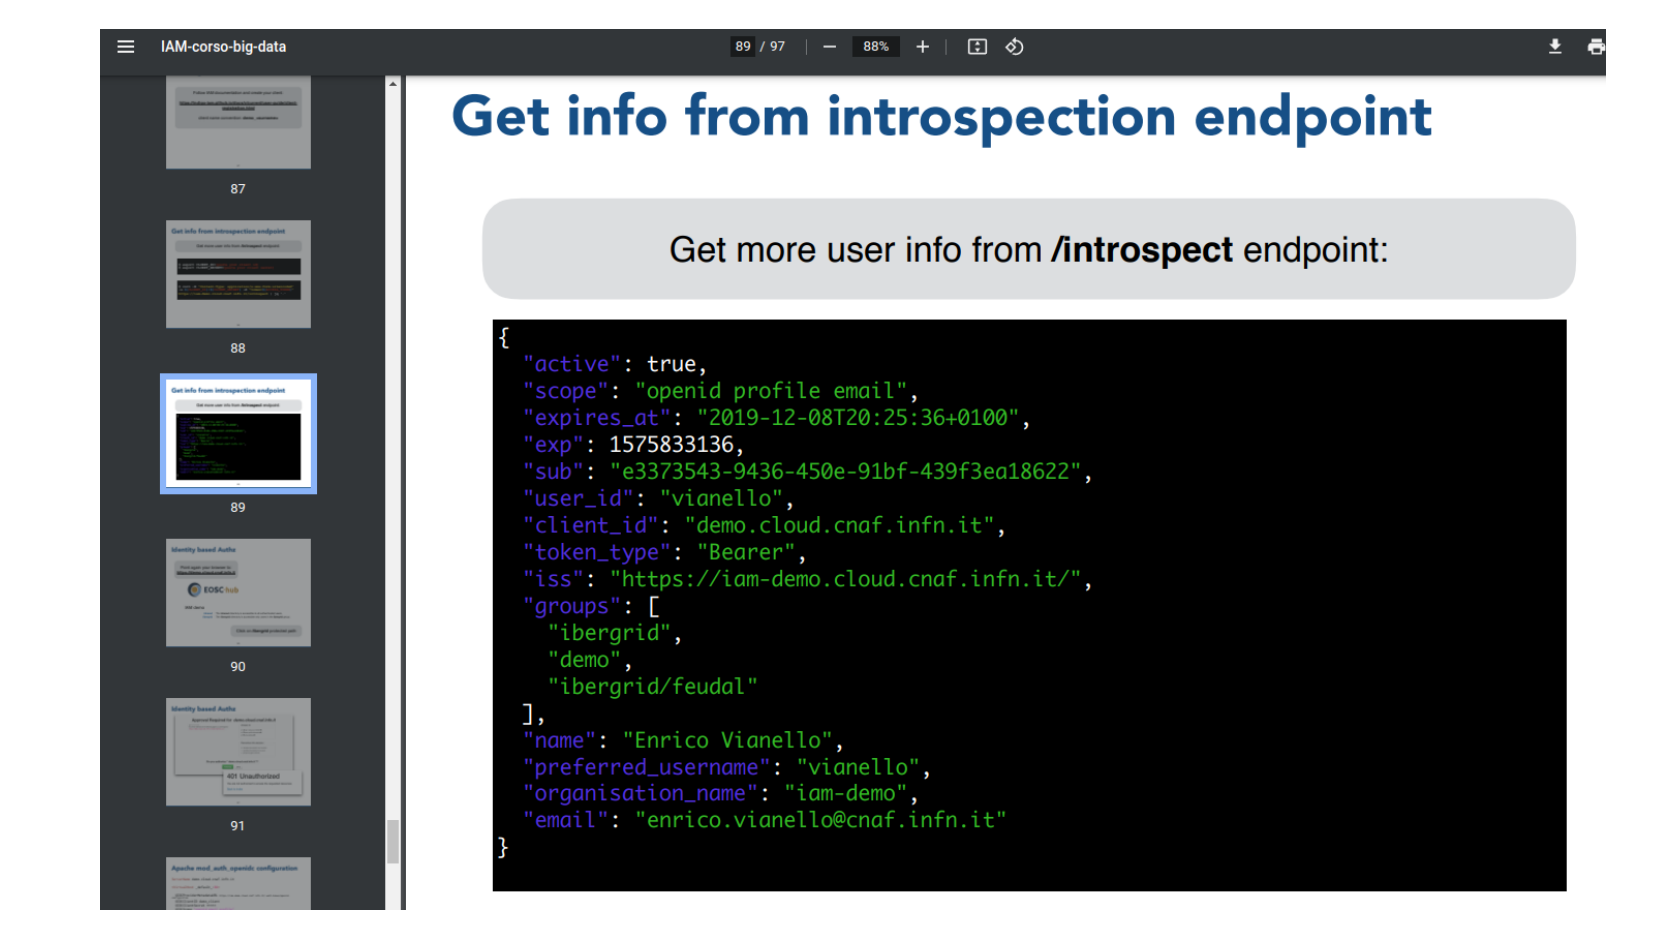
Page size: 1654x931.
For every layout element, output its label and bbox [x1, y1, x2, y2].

picture [100, 29, 1606, 910]
